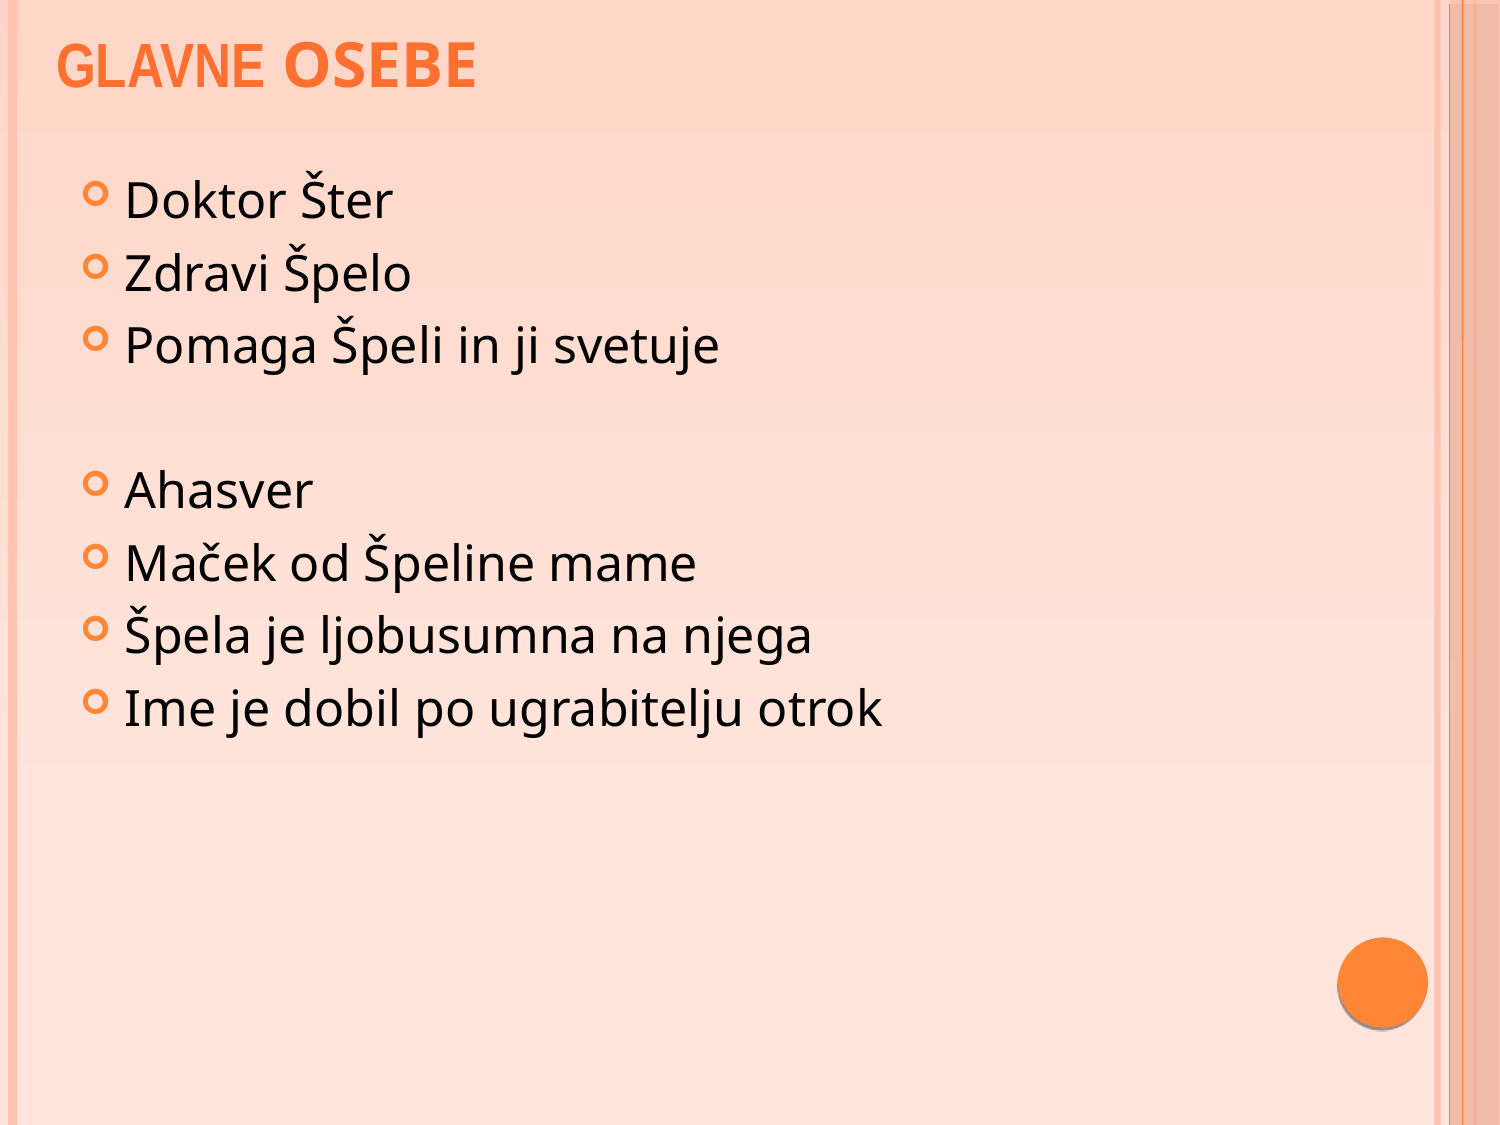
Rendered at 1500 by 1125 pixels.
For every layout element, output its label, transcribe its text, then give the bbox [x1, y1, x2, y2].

list Doktor Šter Zdravi Špelo Pomaga Špeli in ji svetuje Ahasver Maček od Špeline mame Špela je ljobusumna na njega Ime je dobil po ugrabitelju otrok [64, 160, 1290, 1125]
title Glavne osebe [41, 0, 1267, 108]
